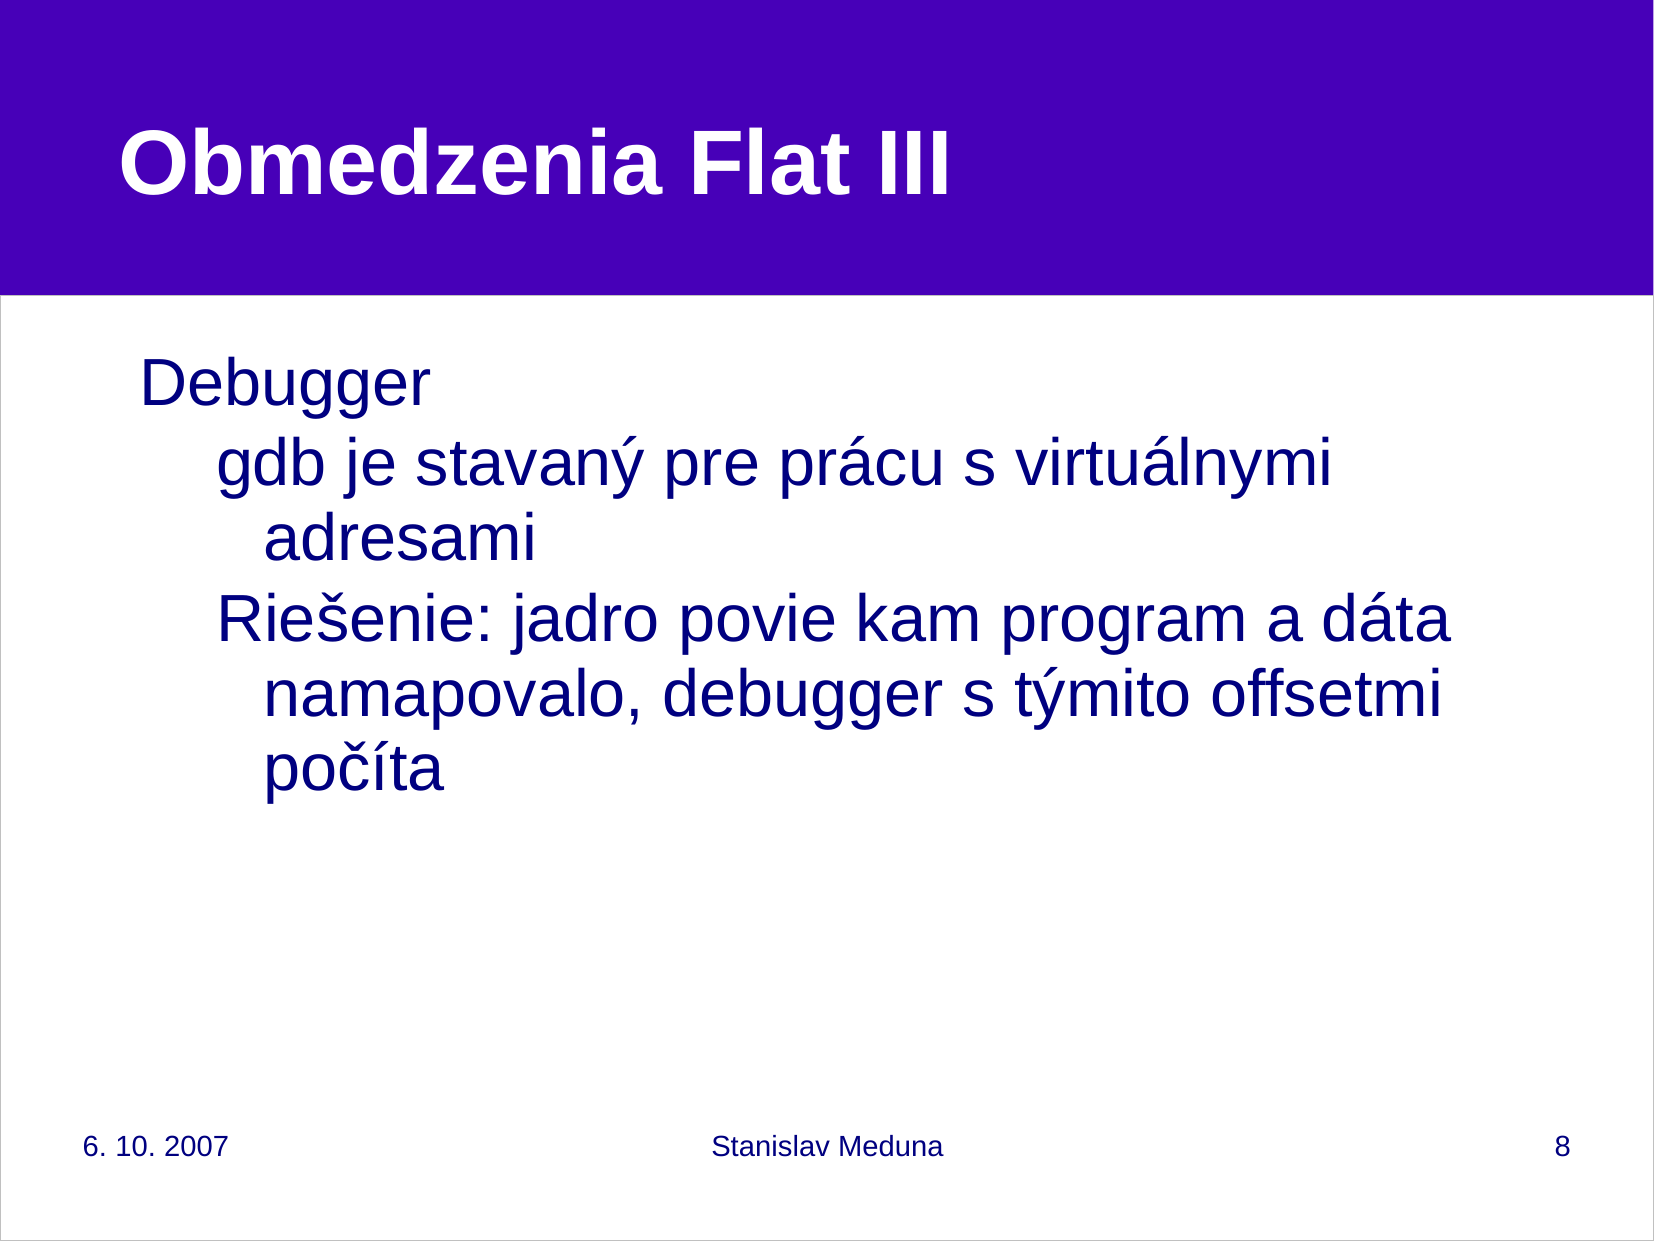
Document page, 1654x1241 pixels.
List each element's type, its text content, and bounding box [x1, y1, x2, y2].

list Debugger gdb je stavaný pre prácu s virtuálnymi adresami Riešenie: jadro povie kam program a dáta namapovalo, debugger s týmito offsetmi počíta [121, 344, 1534, 1127]
title Obmedzenia Flat III [118, 59, 1595, 267]
